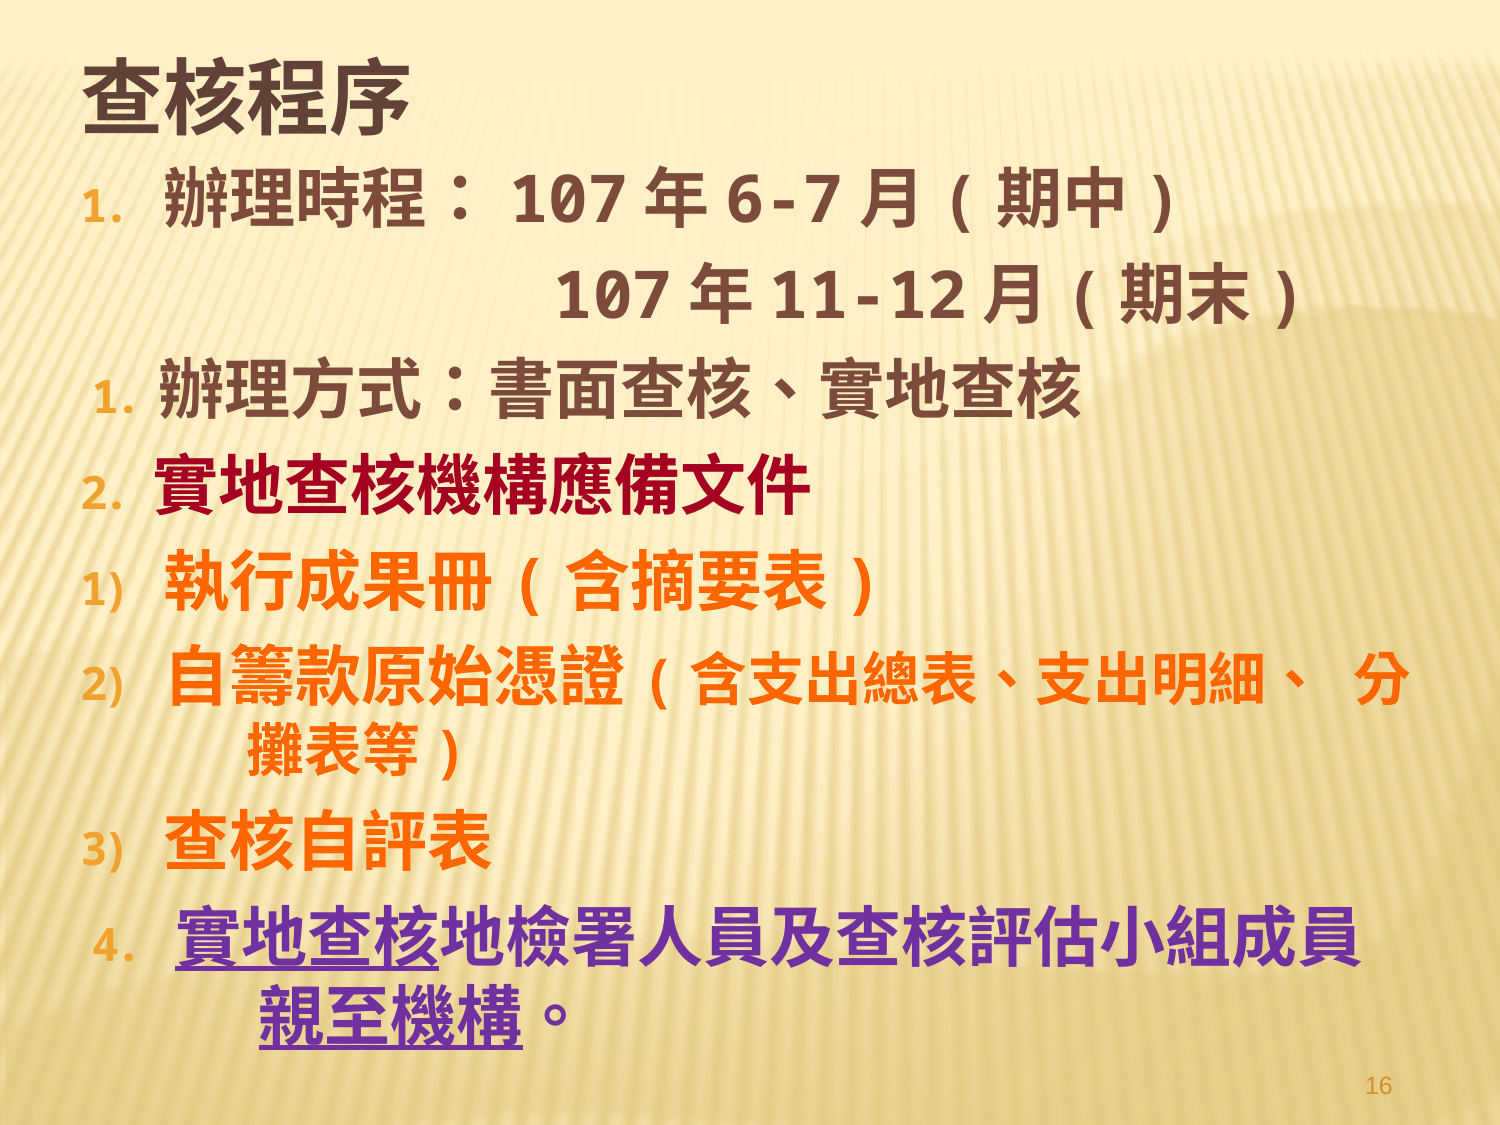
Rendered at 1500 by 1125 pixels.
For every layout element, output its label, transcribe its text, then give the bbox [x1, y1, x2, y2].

list 辦理時程：107年6-7月(期中) 107年11-12月(期末) 辦理方式：書面查核、實地查核 實地查核機構應備文件 執行成果冊(含摘要表) 自籌款原始憑證(含支出總表、支出明細、 分攤表等) 查核自評表 實地查核地檢署人員及查核評估小組成員親至機構。 [64, 149, 1439, 1071]
text_box 16 [1350, 1061, 1475, 1103]
title 查核程序 [64, 30, 1415, 149]
